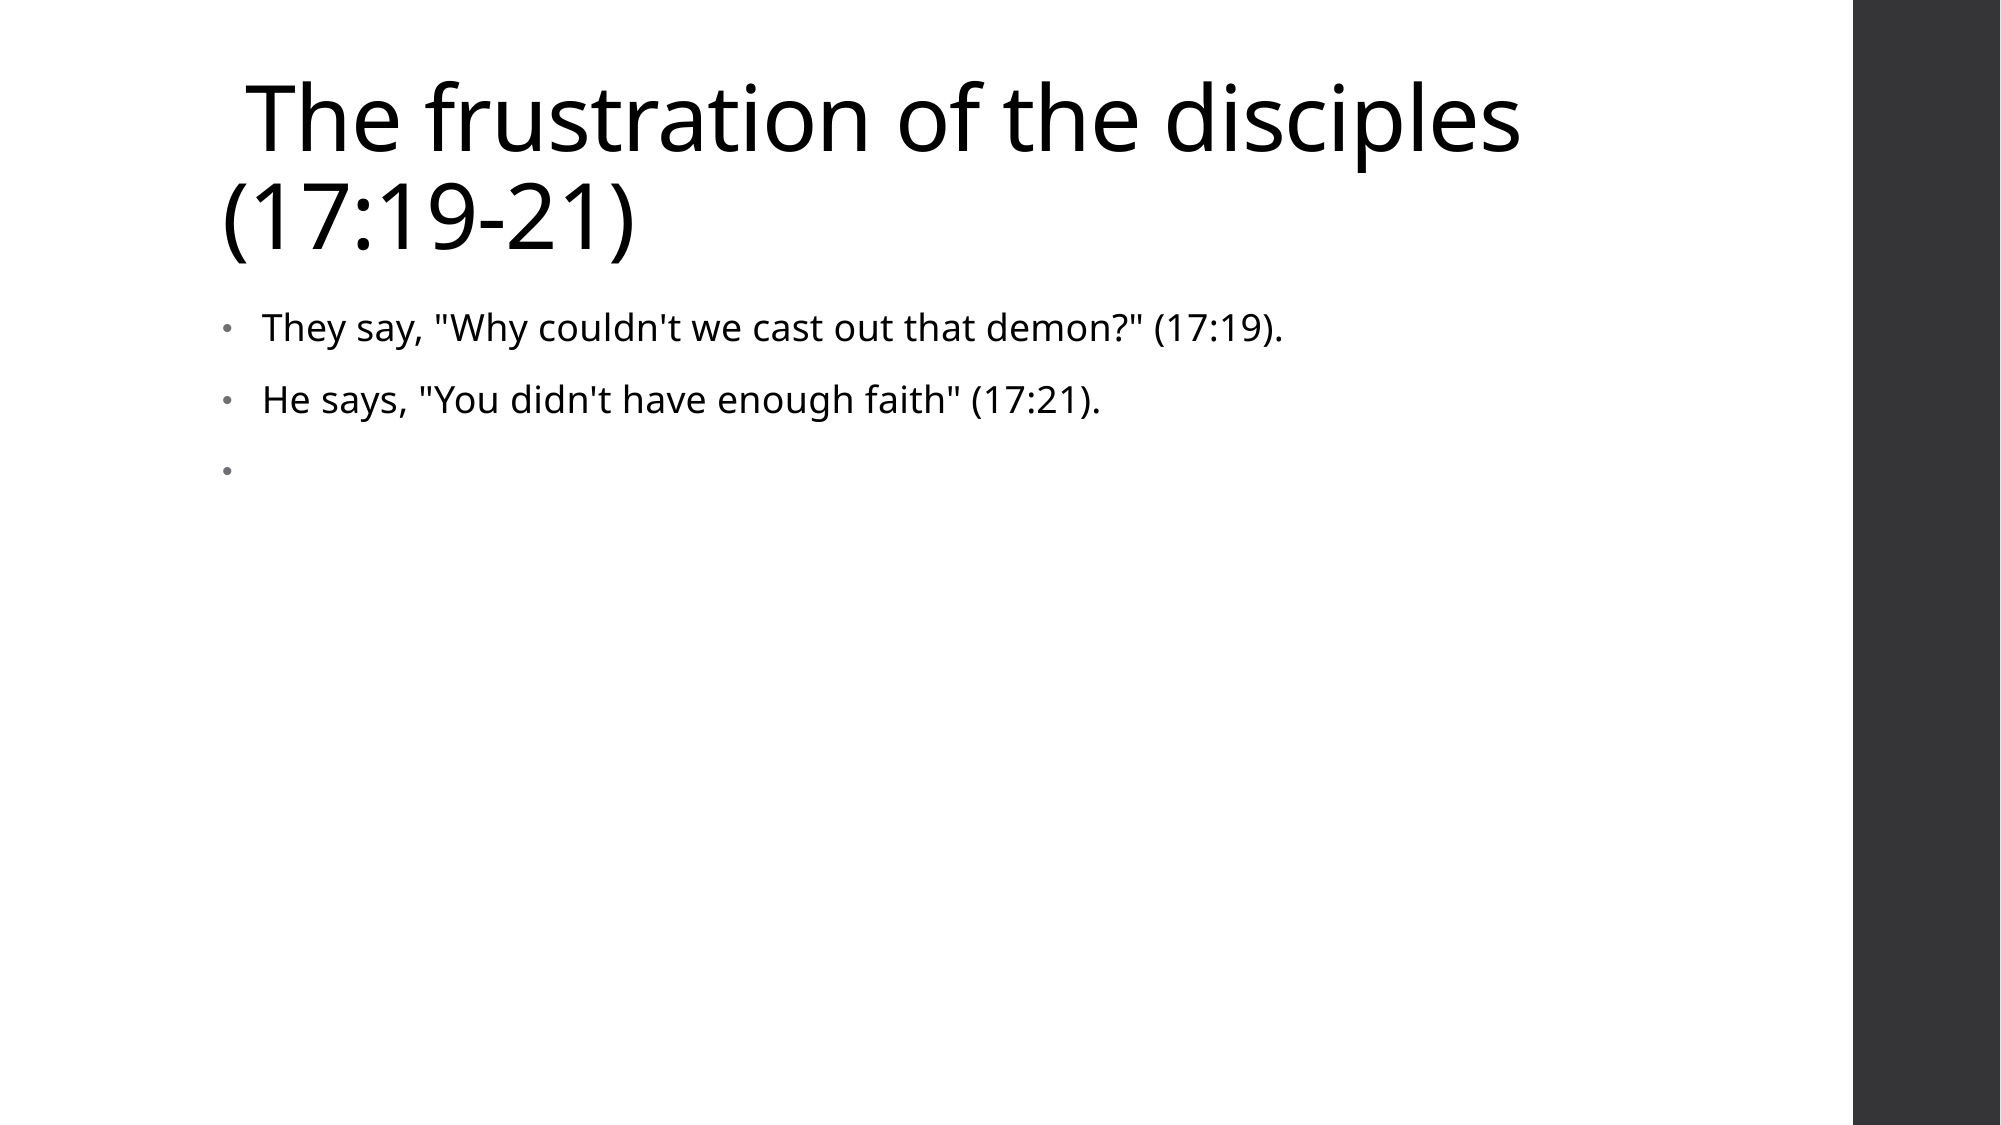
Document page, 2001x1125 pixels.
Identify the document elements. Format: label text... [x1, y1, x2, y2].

list They say, "Why couldn't we cast out that demon?" (17:19). He says, "You didn't have enough faith" (17:21). [206, 299, 1617, 1014]
title The frustration of the disciples (17:19-21) [206, 60, 1797, 278]
